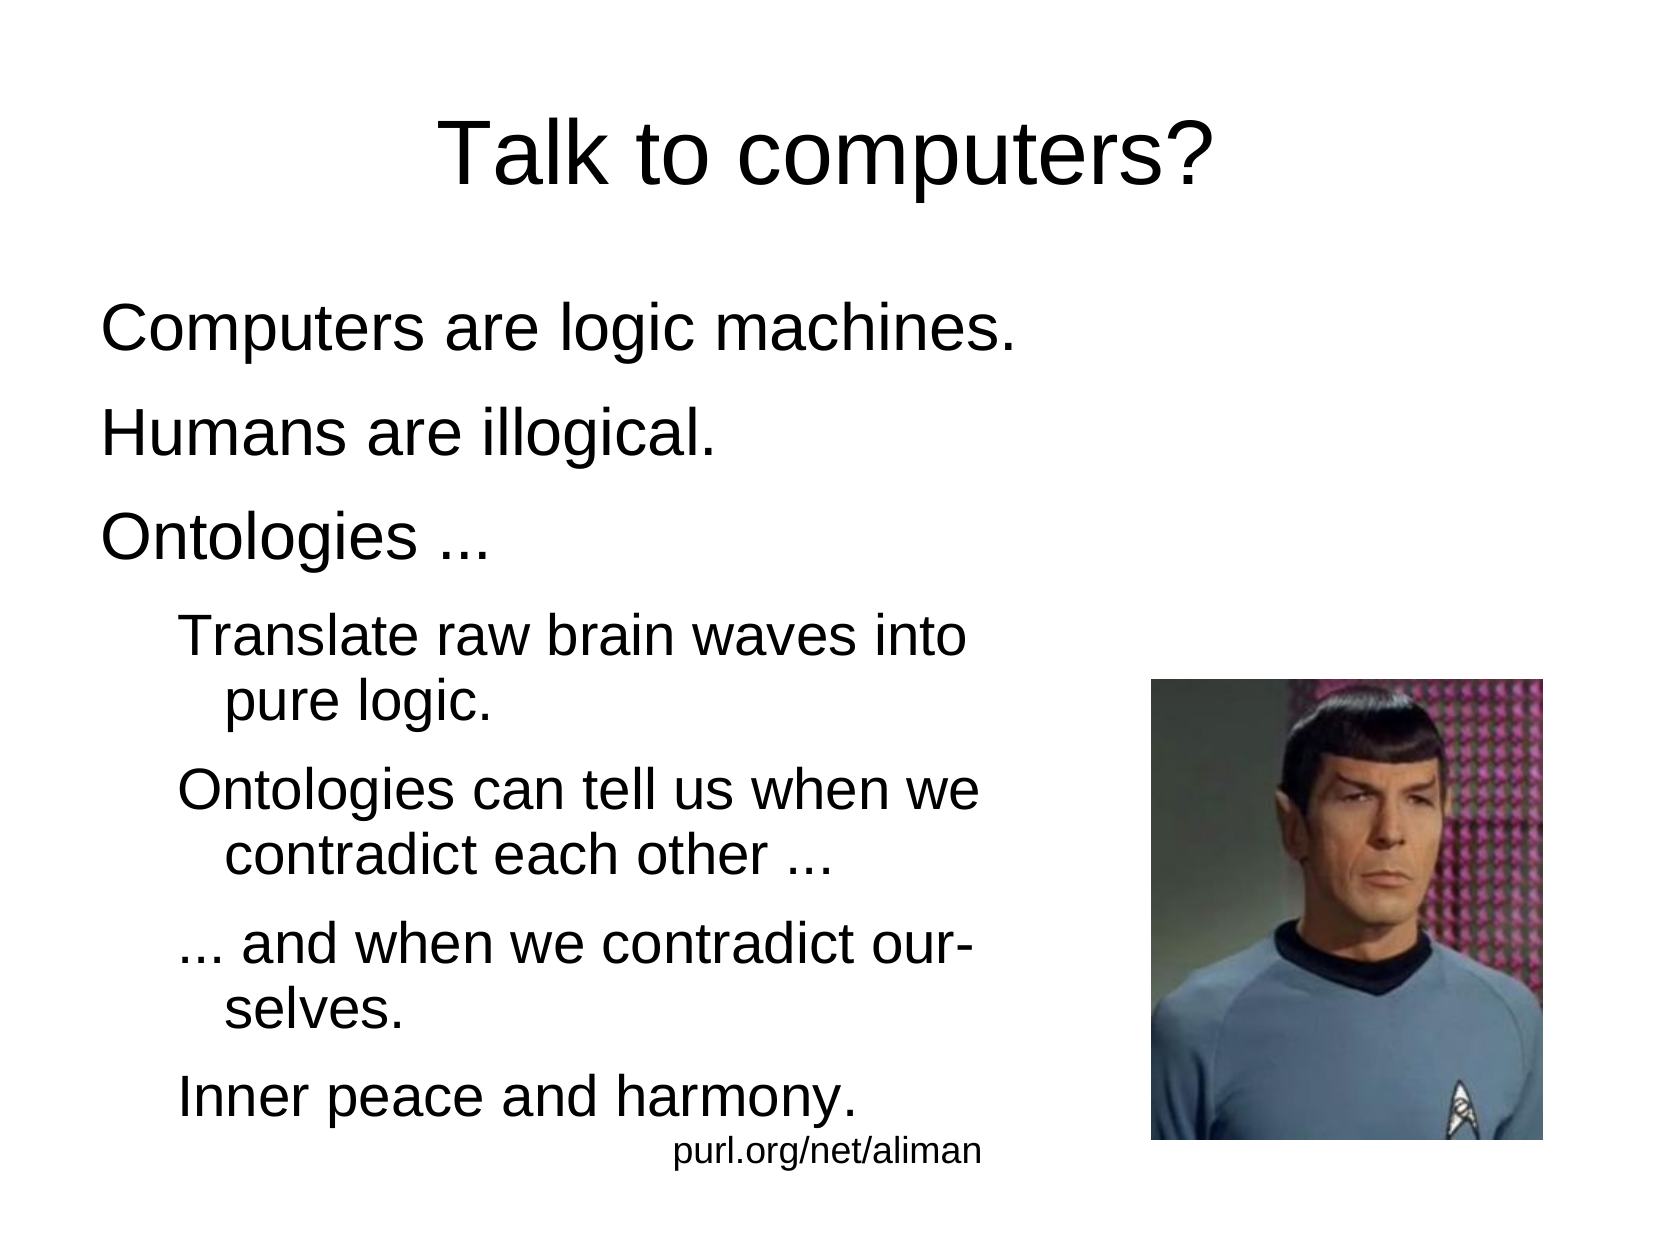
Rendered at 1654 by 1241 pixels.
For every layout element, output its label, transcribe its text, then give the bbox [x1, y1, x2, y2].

title Talk to computers? [82, 56, 1571, 250]
picture [1151, 679, 1543, 1141]
list Computers are logic machines. Humans are illogical. Ontologies ... Translate raw brain waves into pure logic. Ontologies can tell us when we contradict each other ... ... and when we contradict our- selves. Inner peace and harmony. [82, 290, 1571, 1128]
